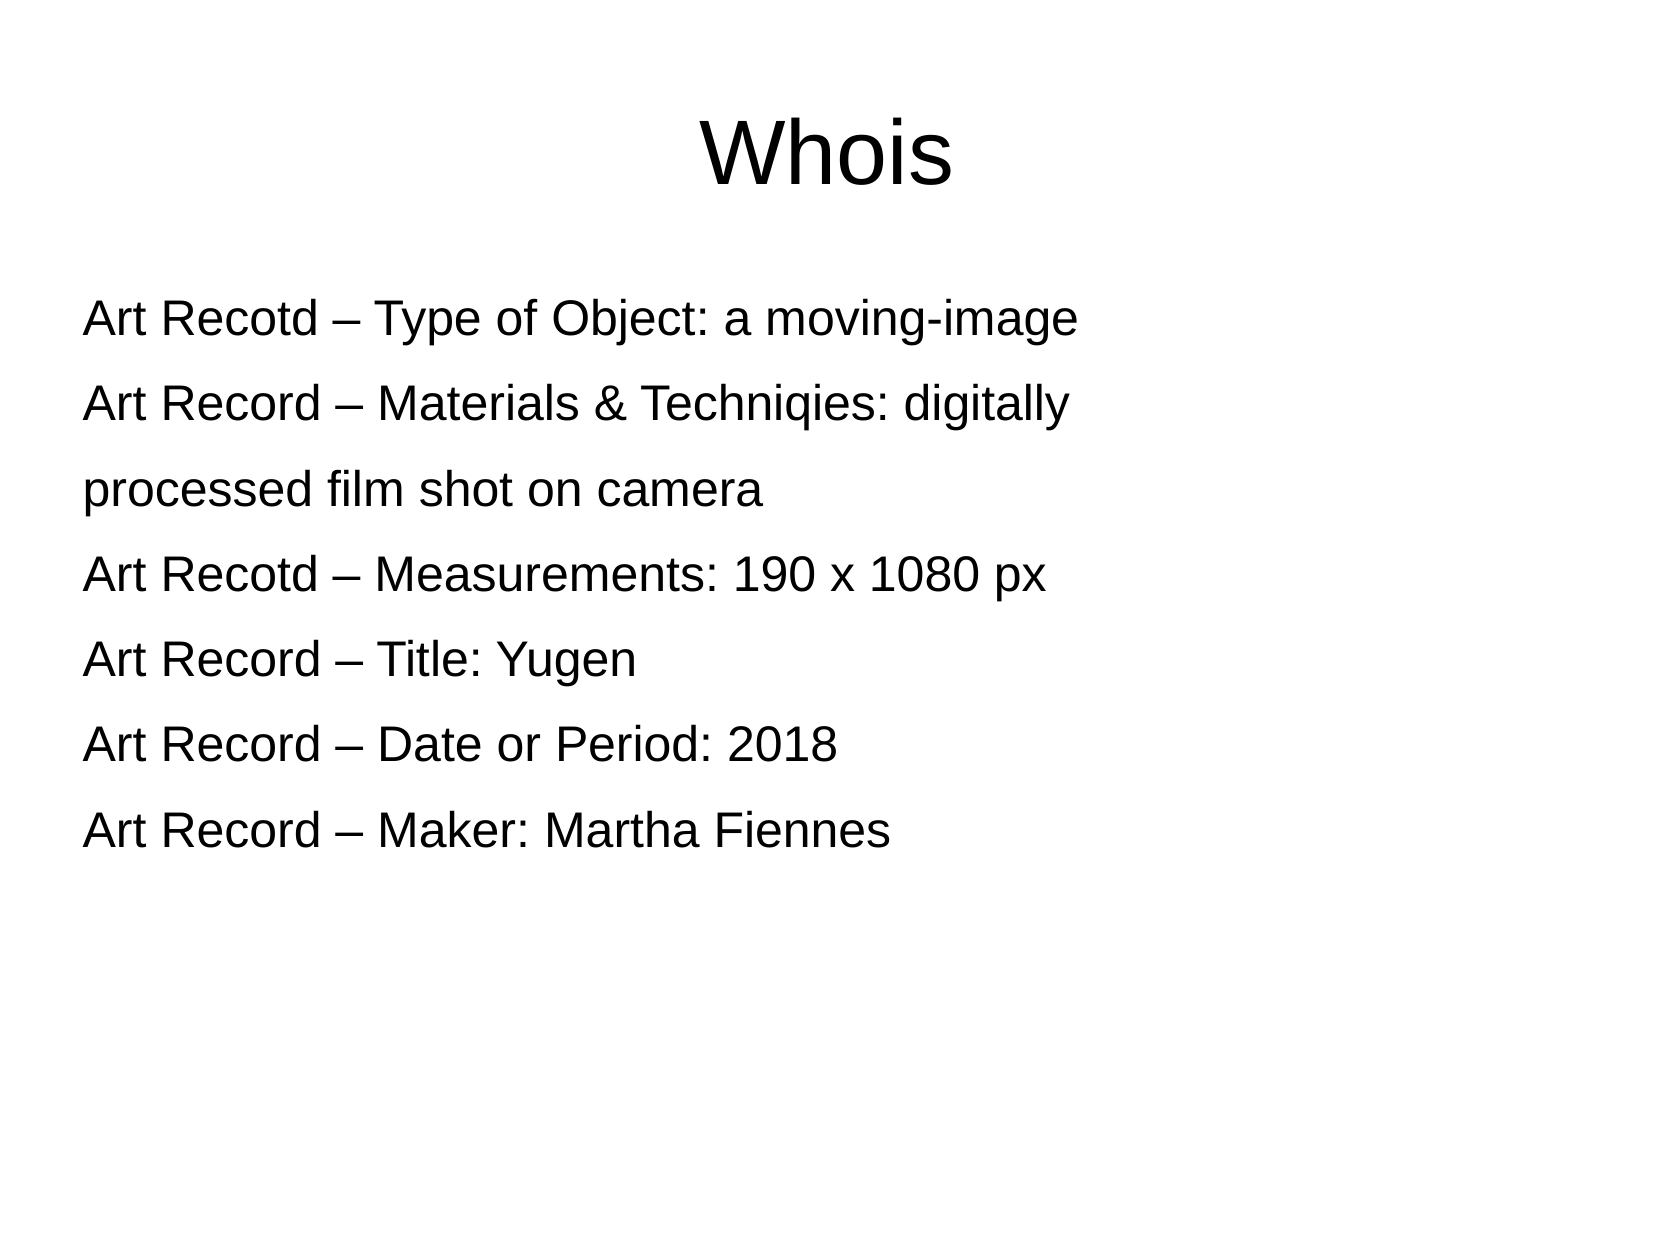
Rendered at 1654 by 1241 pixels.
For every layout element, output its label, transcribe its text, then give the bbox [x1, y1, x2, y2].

list Art Recotd – Type of Object: a moving-image Art Record – Materials & Techniqies: digitally processed film shot on camera Art Recotd – Measurements: 190 x 1080 px Art Record – Title: Yugen Art Record – Date or Period: 2018 Art Record – Maker: Martha Fiennes [82, 290, 1571, 1010]
title Whois [82, 49, 1571, 257]
